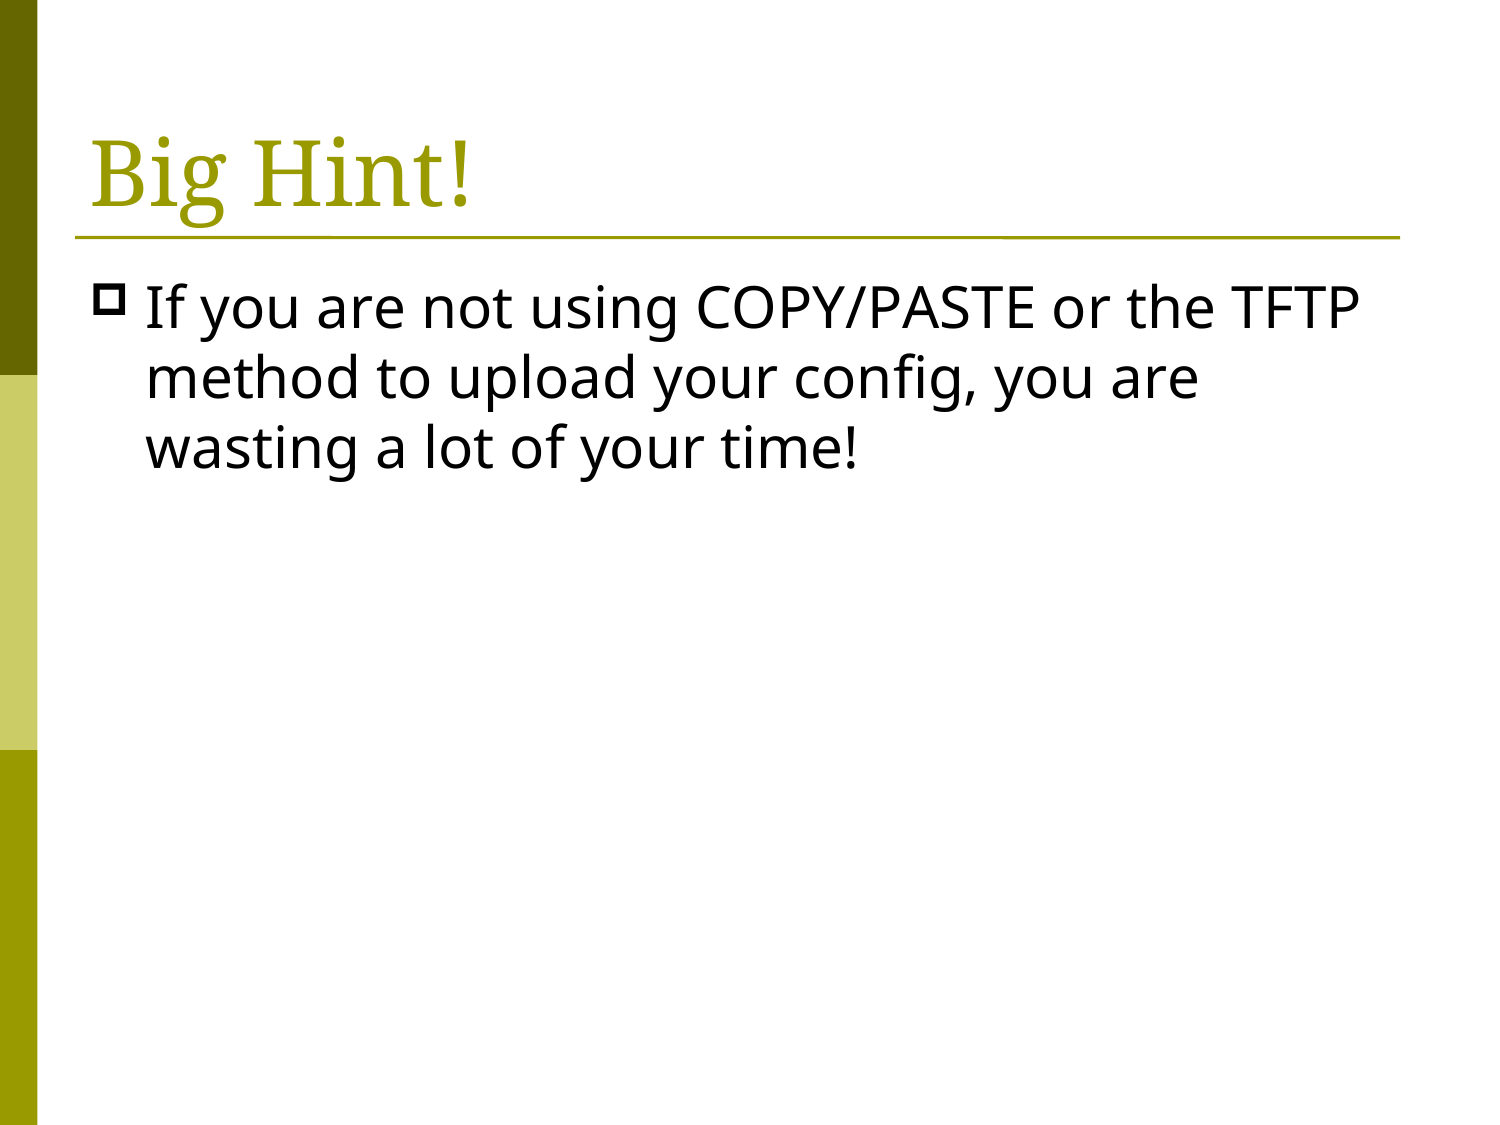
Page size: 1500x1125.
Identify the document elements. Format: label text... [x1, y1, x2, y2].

list If you are not using COPY/PASTE or the TFTP method to upload your config, you are wasting a lot of your time! [75, 262, 1426, 1006]
title Big Hint! [75, 45, 1426, 233]
